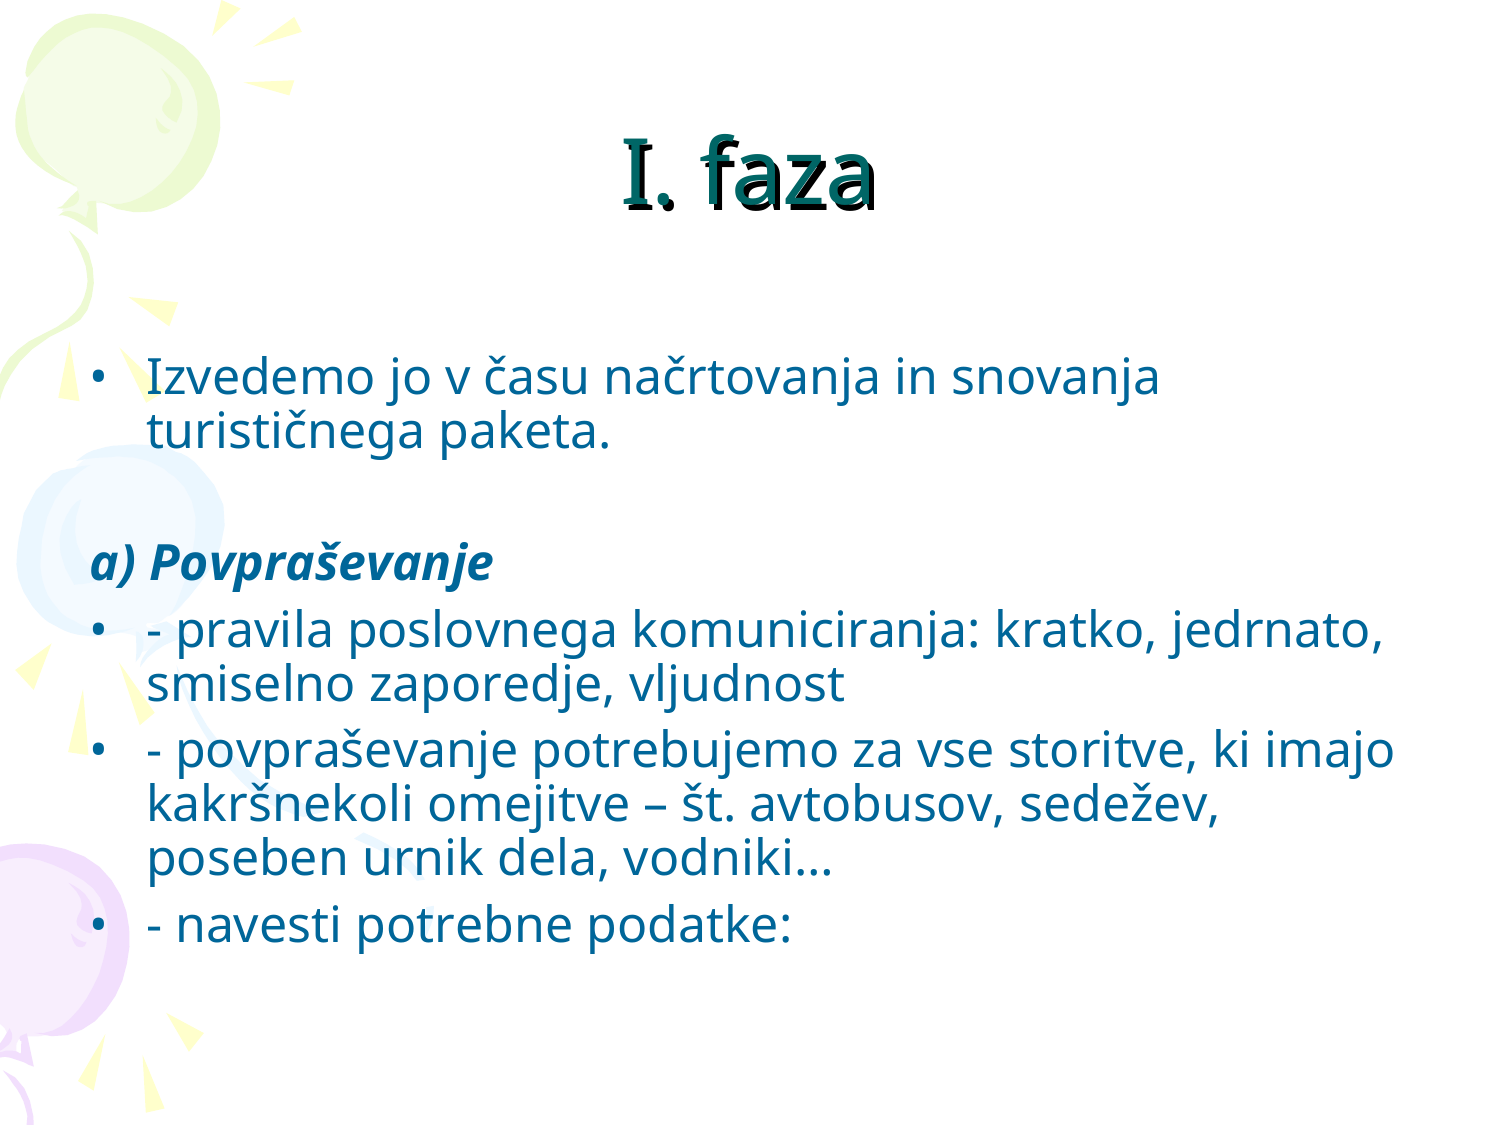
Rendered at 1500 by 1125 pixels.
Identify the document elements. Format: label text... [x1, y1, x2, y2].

list Izvedemo jo v času načrtovanja in snovanja turističnega paketa. a) Povpraševanje - pravila poslovnega komuniciranja: kratko, jedrnato, smiselno zaporedje, vljudnost - povpraševanje potrebujemo za vse storitve, ki imajo kakršnekoli omejitve – št. avtobusov, sedežev, poseben urnik dela, vodniki… - navesti potrebne podatke: [75, 262, 1426, 994]
title I. faza [72, 16, 1426, 233]
